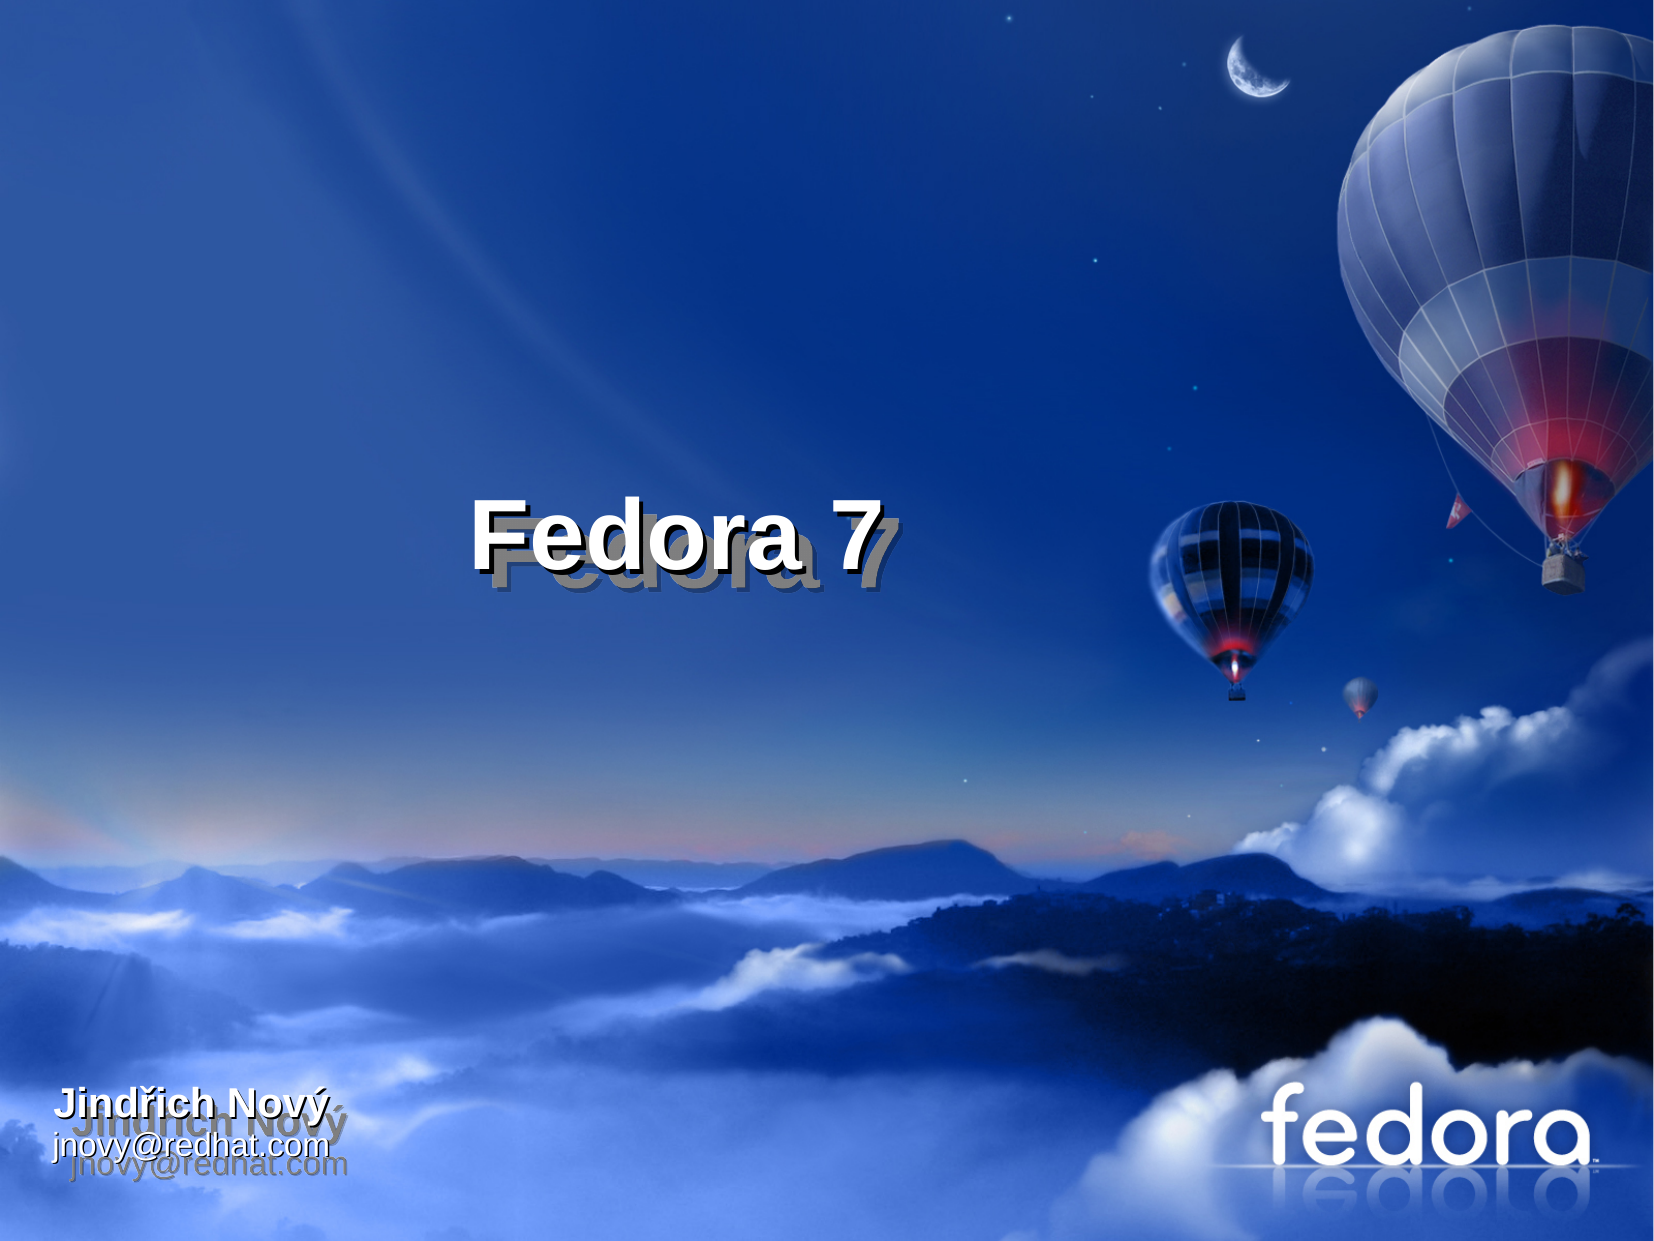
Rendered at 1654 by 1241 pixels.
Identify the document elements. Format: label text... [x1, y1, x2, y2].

picture [0, 0, 1654, 1241]
text_box Jindřich Nový jnovy@redhat.com [37, 1072, 376, 1201]
text_box Fedora 7 [454, 471, 901, 638]
